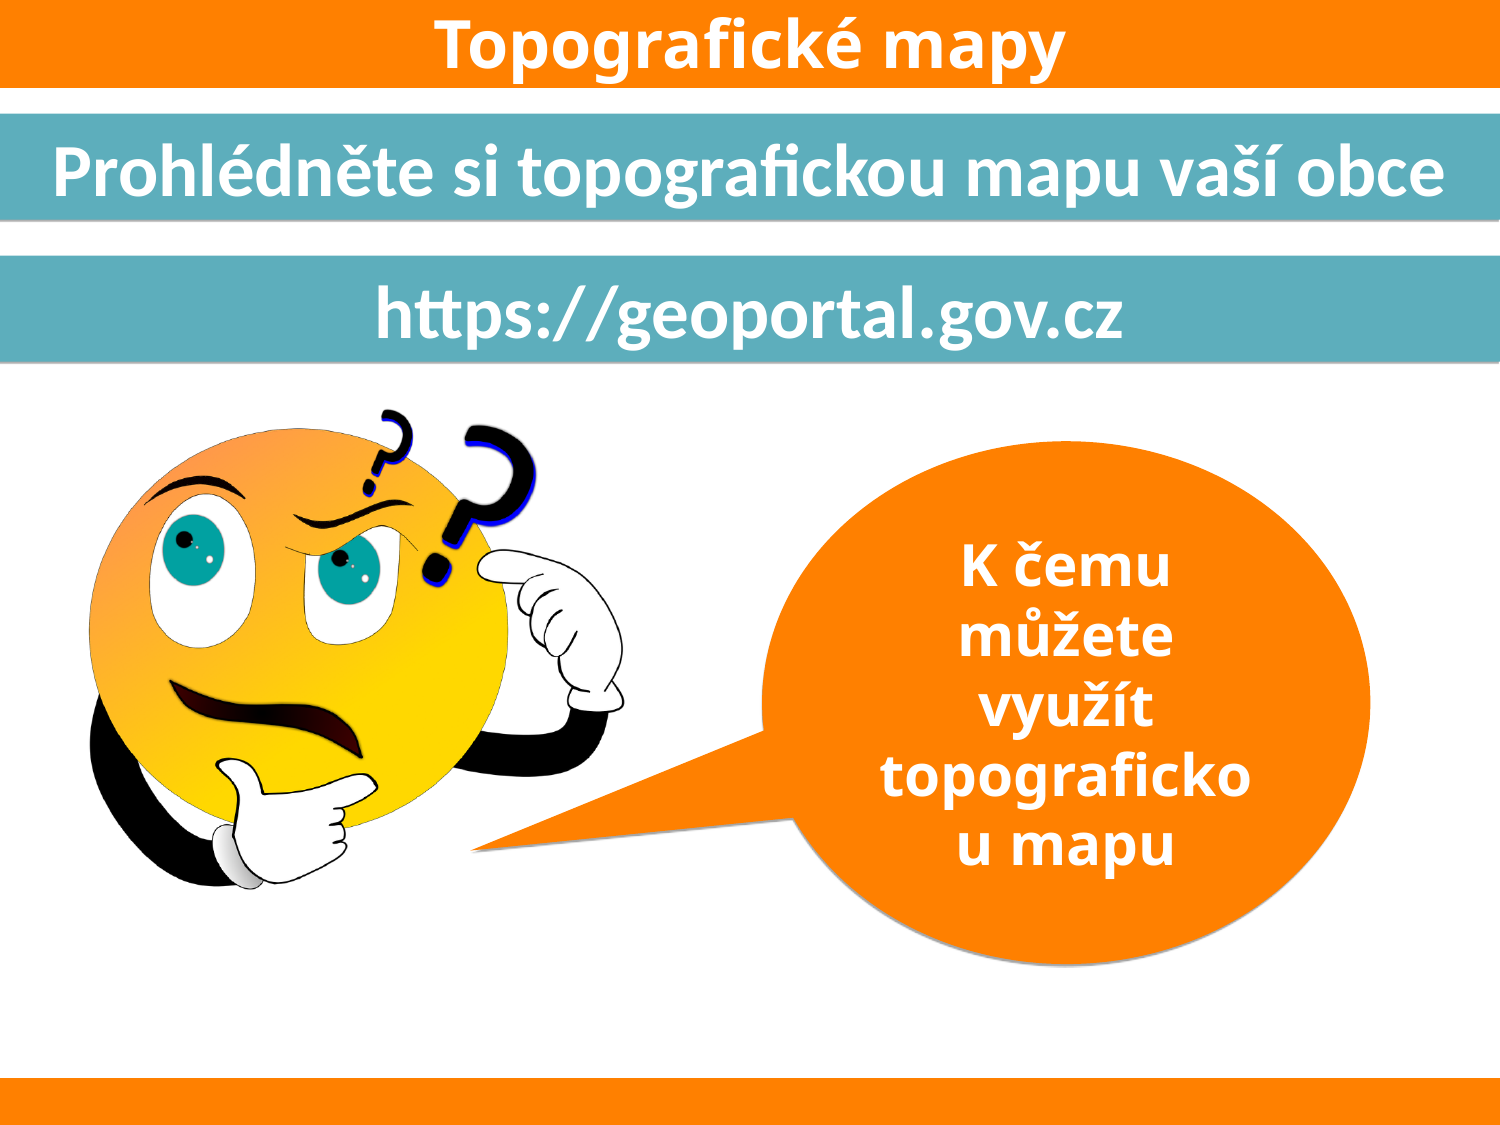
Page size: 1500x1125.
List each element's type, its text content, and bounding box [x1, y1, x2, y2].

text_box Prohlédněte si topografickou mapu vaší obce [0, 113, 1500, 220]
text_box Topografické mapy [0, 0, 1500, 88]
text_box K čemu můžete využít topografickou mapu [660, 441, 1371, 965]
text_box [0, 1078, 1500, 1125]
text_box https://geoportal.gov.cz [0, 255, 1500, 362]
picture [4, 404, 660, 892]
